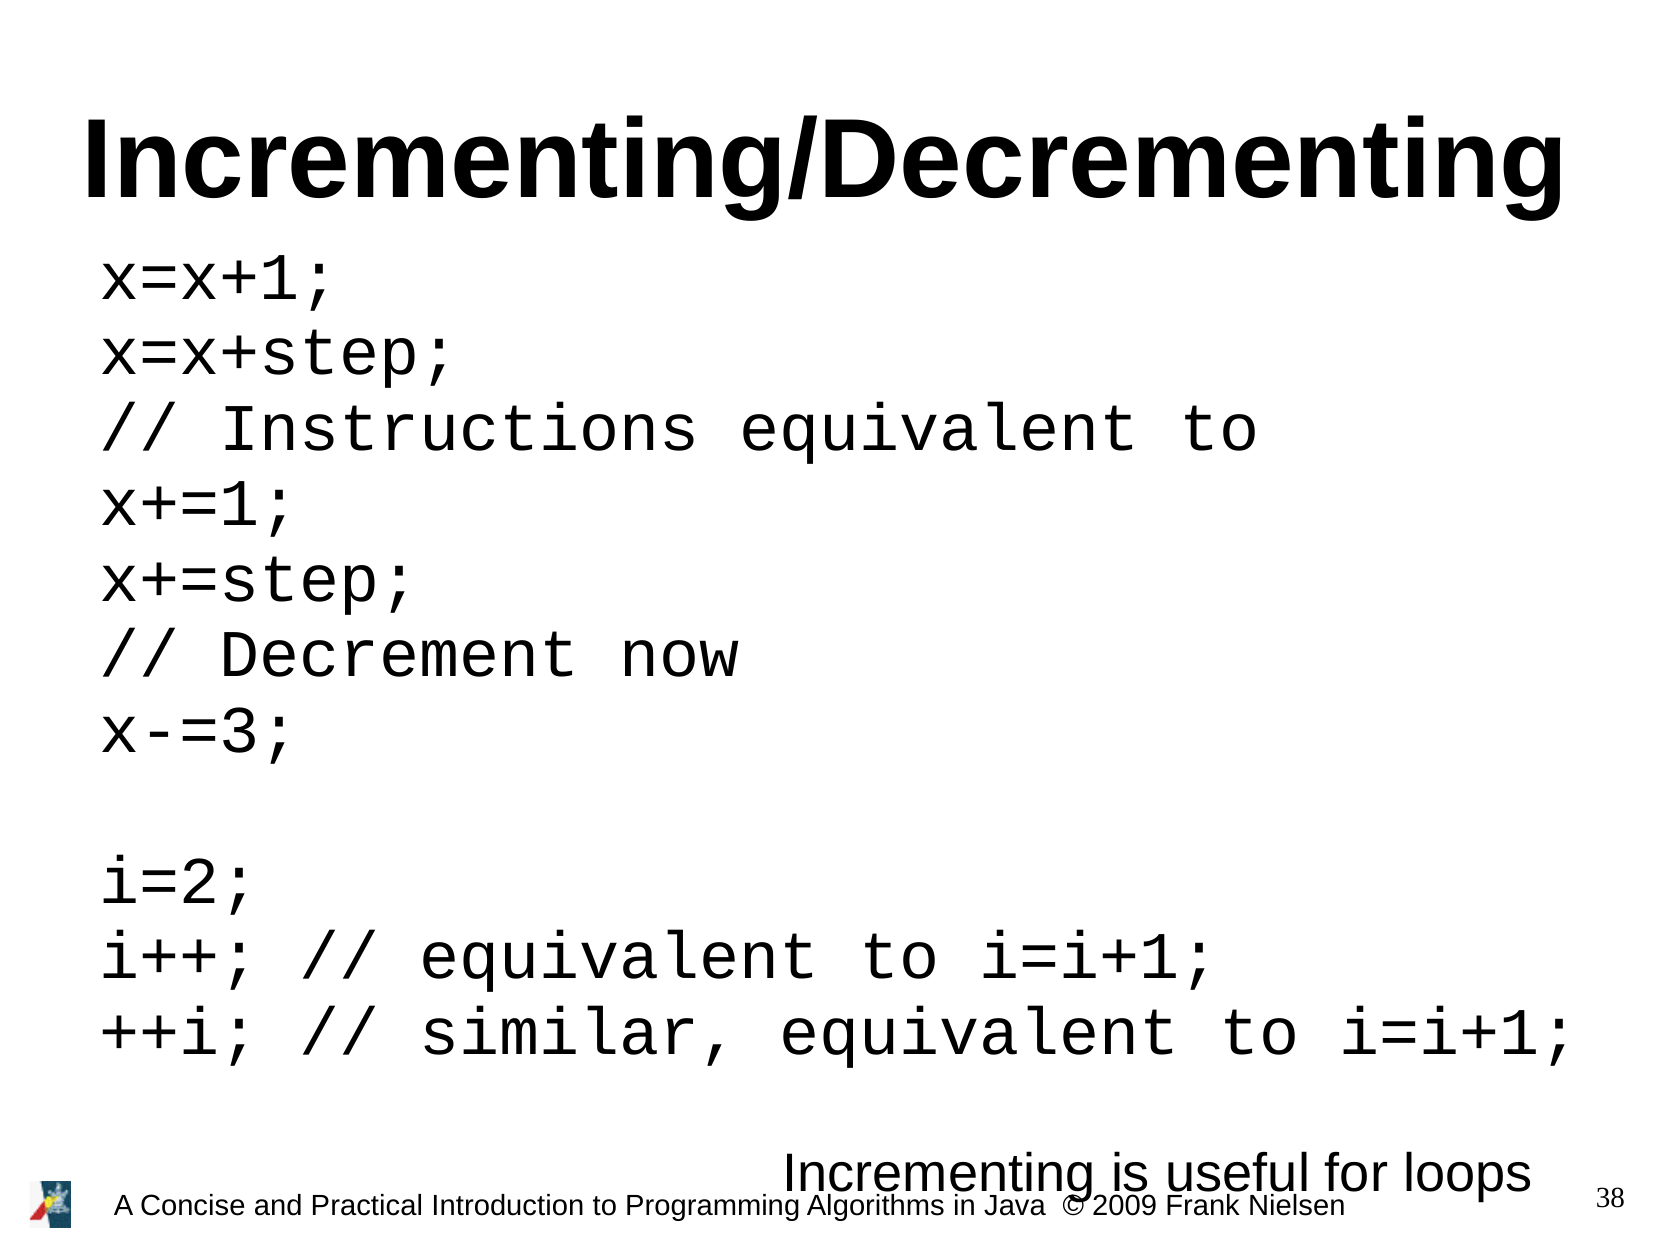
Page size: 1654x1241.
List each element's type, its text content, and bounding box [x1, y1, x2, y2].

text_box Incrementing is useful for loops [767, 1135, 1549, 1211]
picture [29, 1181, 71, 1228]
text_box Incrementing/Decrementing [67, 88, 1595, 257]
text_box x=x+1; x=x+step; // Instructions equivalent to x+=1; x+=step; // Decrement now x-=3; i=2; i++; // equivalent to i=i+1; ++i; // similar, equivalent to i=i+1; [84, 236, 1595, 1082]
